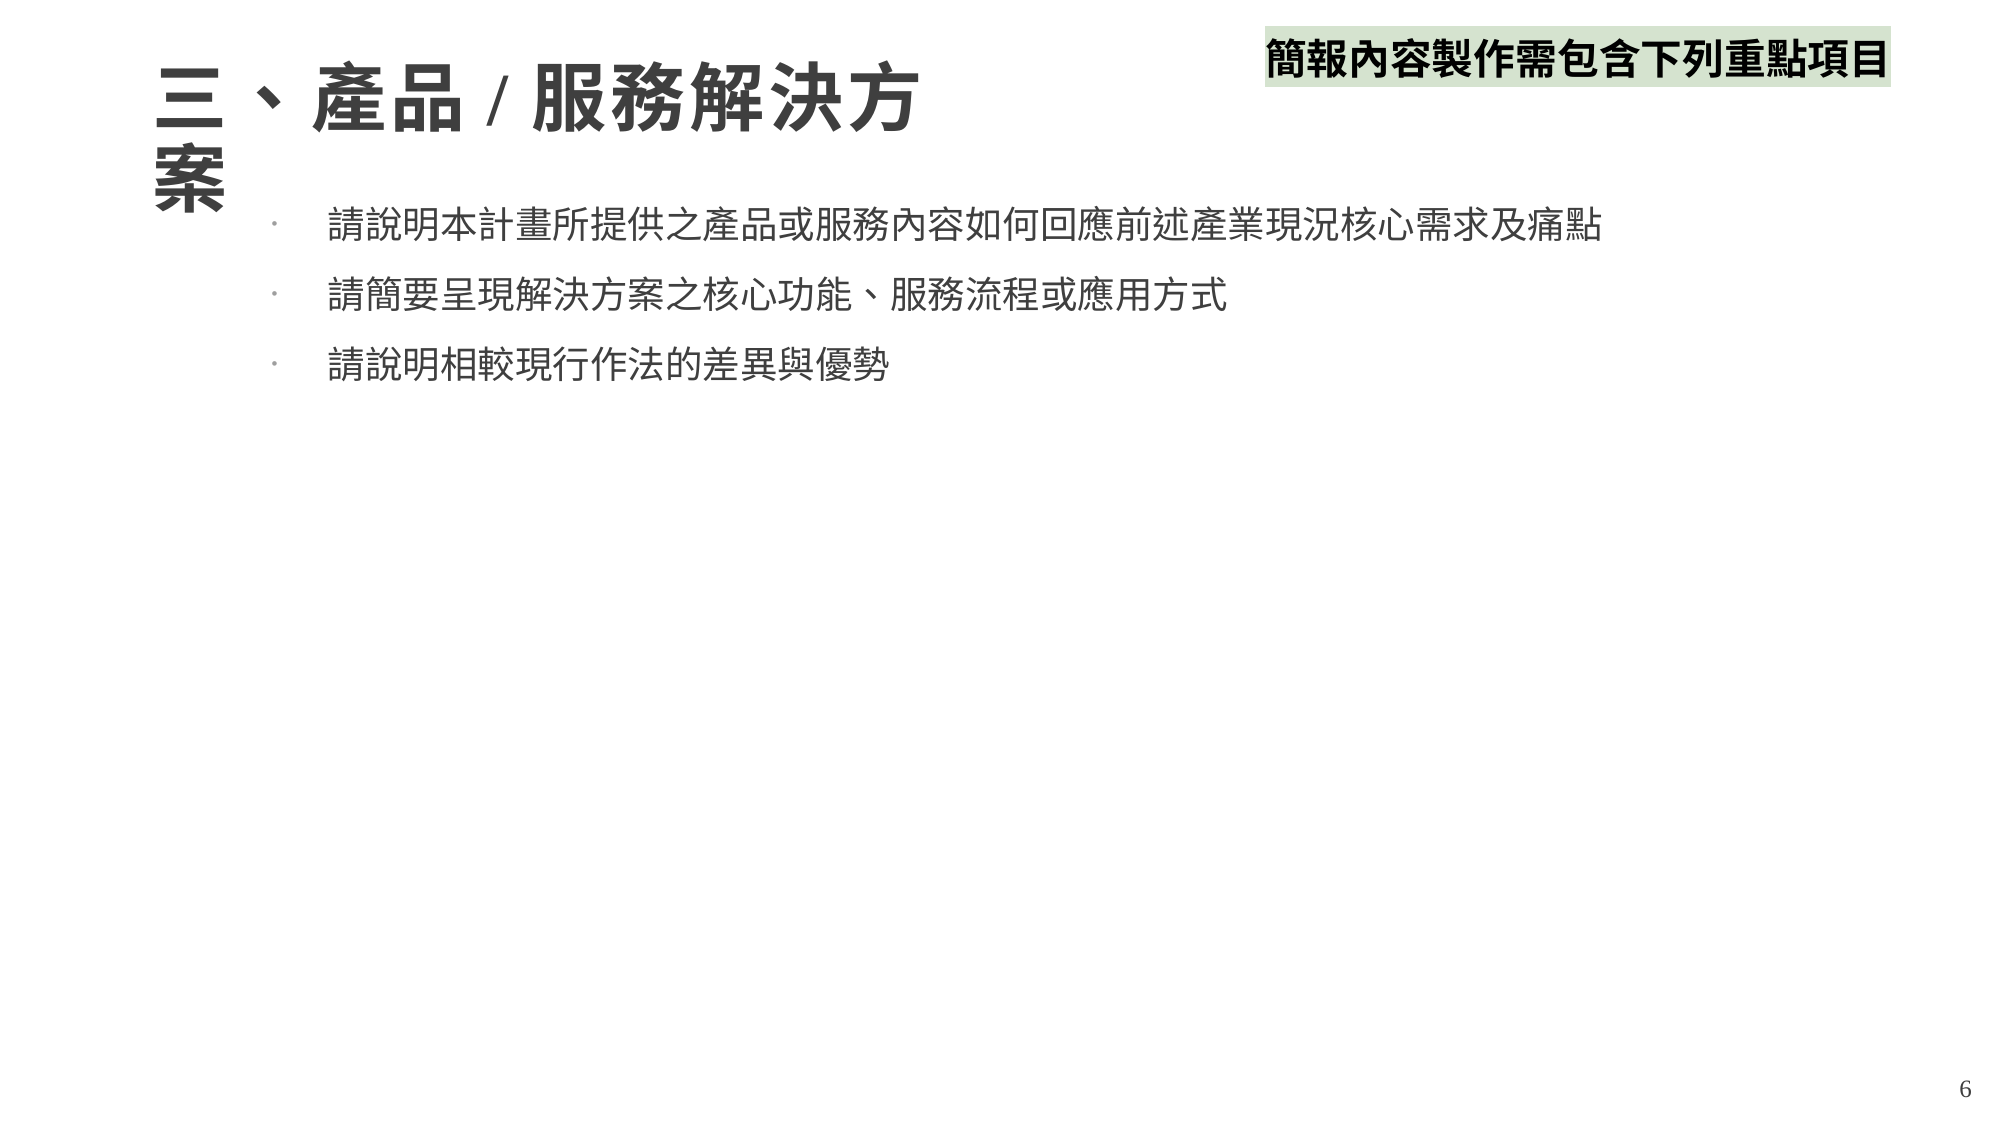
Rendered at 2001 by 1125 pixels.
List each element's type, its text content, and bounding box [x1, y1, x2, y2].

title 三、產品/服務解決方案 [137, 49, 1863, 153]
list 請說明本計畫所提供之產品或服務內容如何回應前述產業現況核心需求及痛點 請簡要呈現解決方案之核心功能、服務流程或應用方式 請說明相較現行作法的差異與優勢 [137, 193, 1863, 1036]
text_box 簡報內容製作需包含下列重點項目 [1174, 26, 1983, 91]
text_box 6 [1931, 1062, 2000, 1113]
